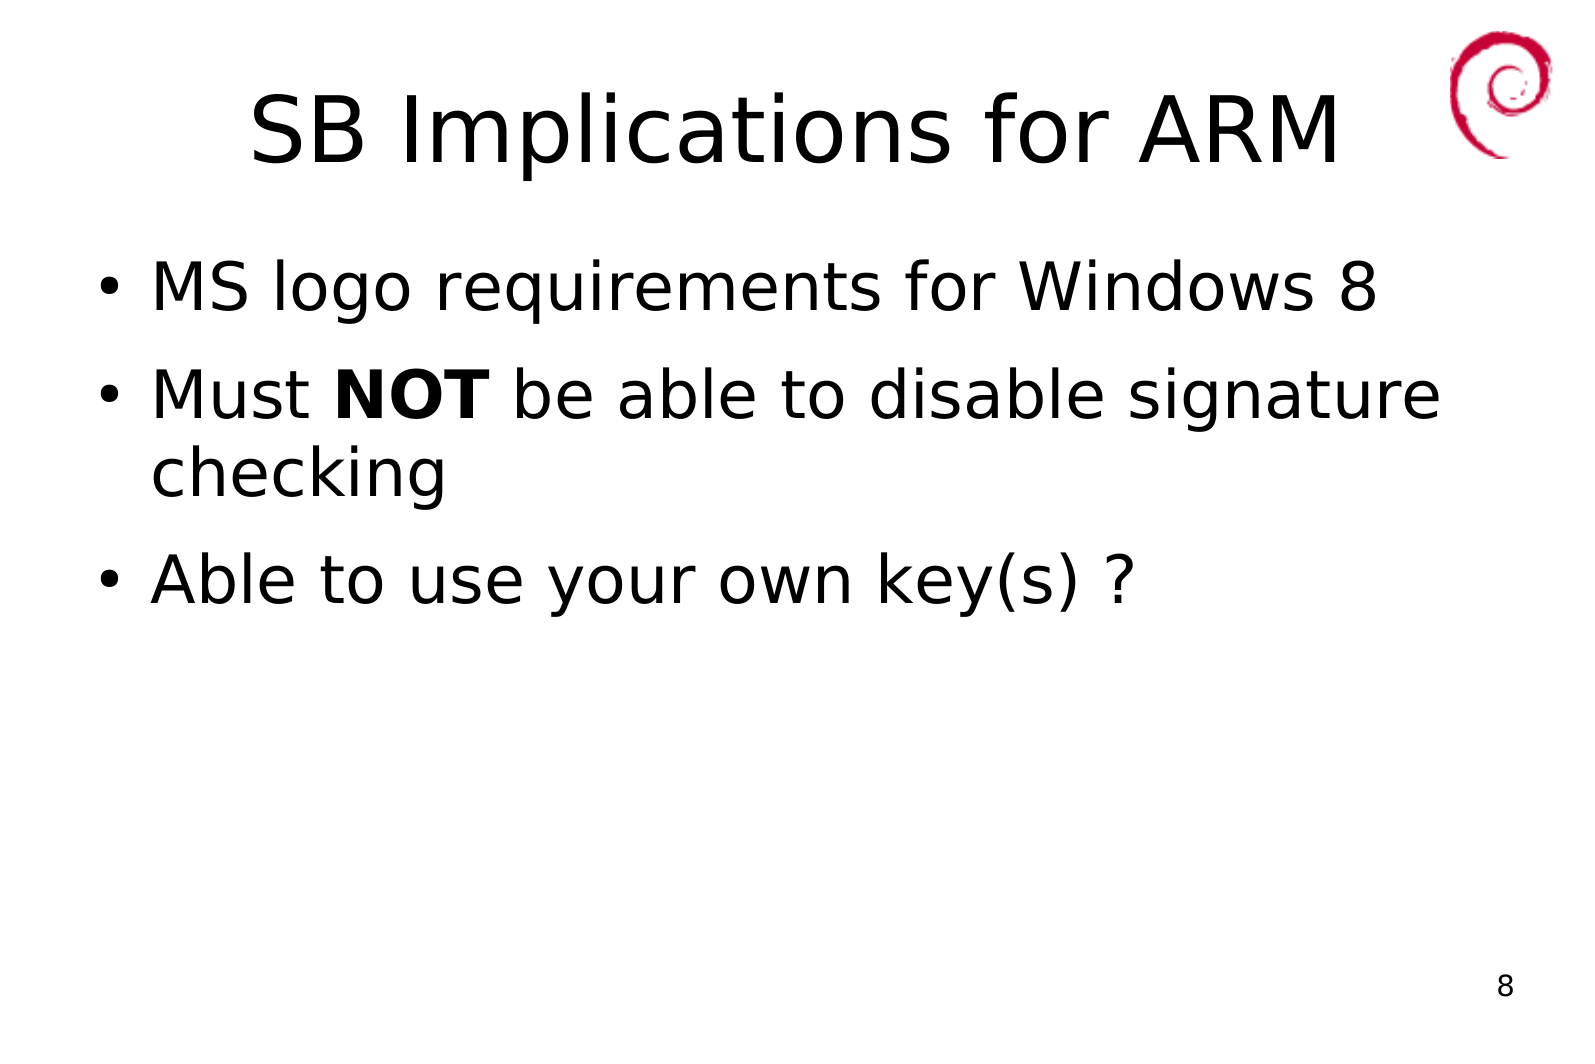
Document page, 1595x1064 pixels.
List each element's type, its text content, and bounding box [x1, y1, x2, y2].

picture [1450, 31, 1555, 159]
title SB Implications for ARM [79, 42, 1515, 220]
list MS logo requirements for Windows 8 Must NOT be able to disable signature checking Able to use your own key(s) ? [79, 248, 1515, 951]
